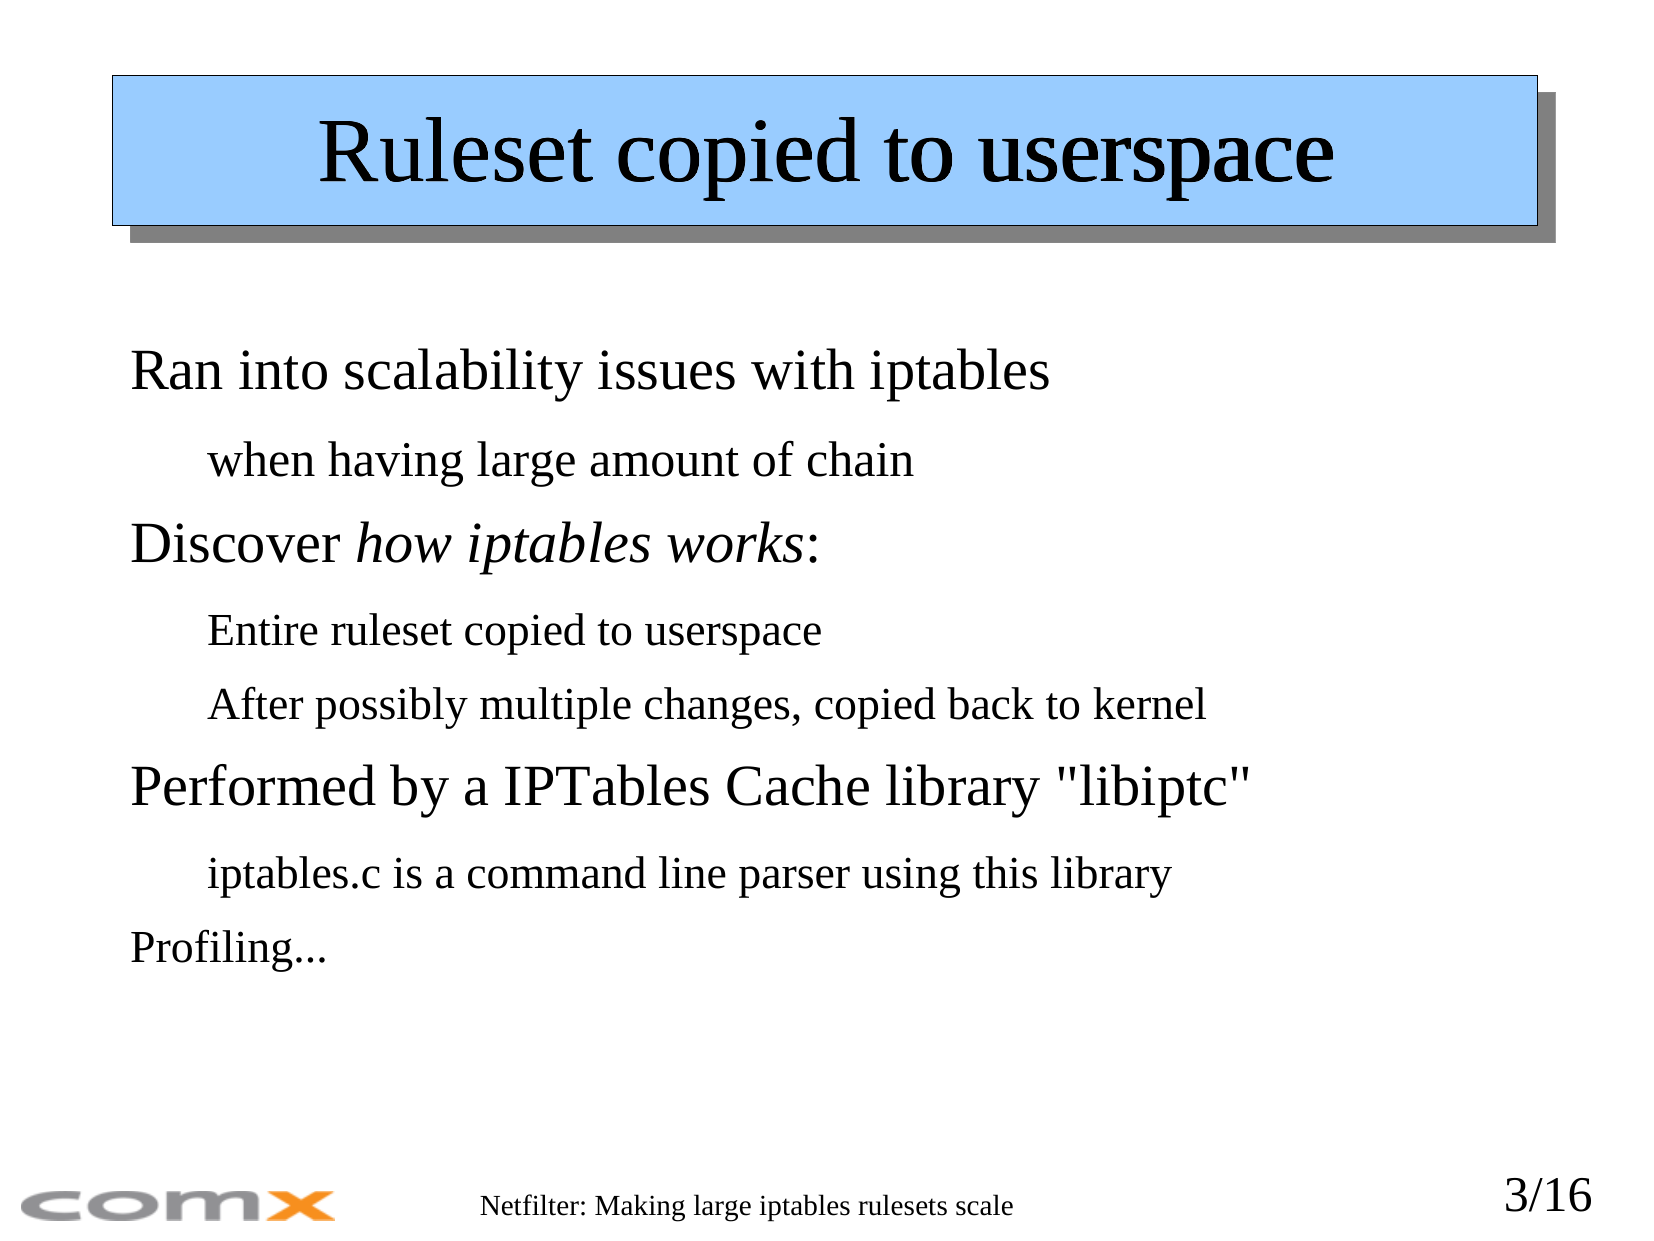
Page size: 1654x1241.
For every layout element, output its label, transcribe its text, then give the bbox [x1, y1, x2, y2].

list Ran into scalability issues with iptables when having large amount of chain Discover how iptables works: Entire ruleset copied to userspace After possibly multiple changes, copied back to kernel Performed by a IPTables Cache library "libiptc" iptables.c is a command line parser using this library Profiling... [112, 337, 1538, 1096]
title Ruleset copied to userspace [116, 90, 1538, 211]
picture [21, 1191, 335, 1221]
